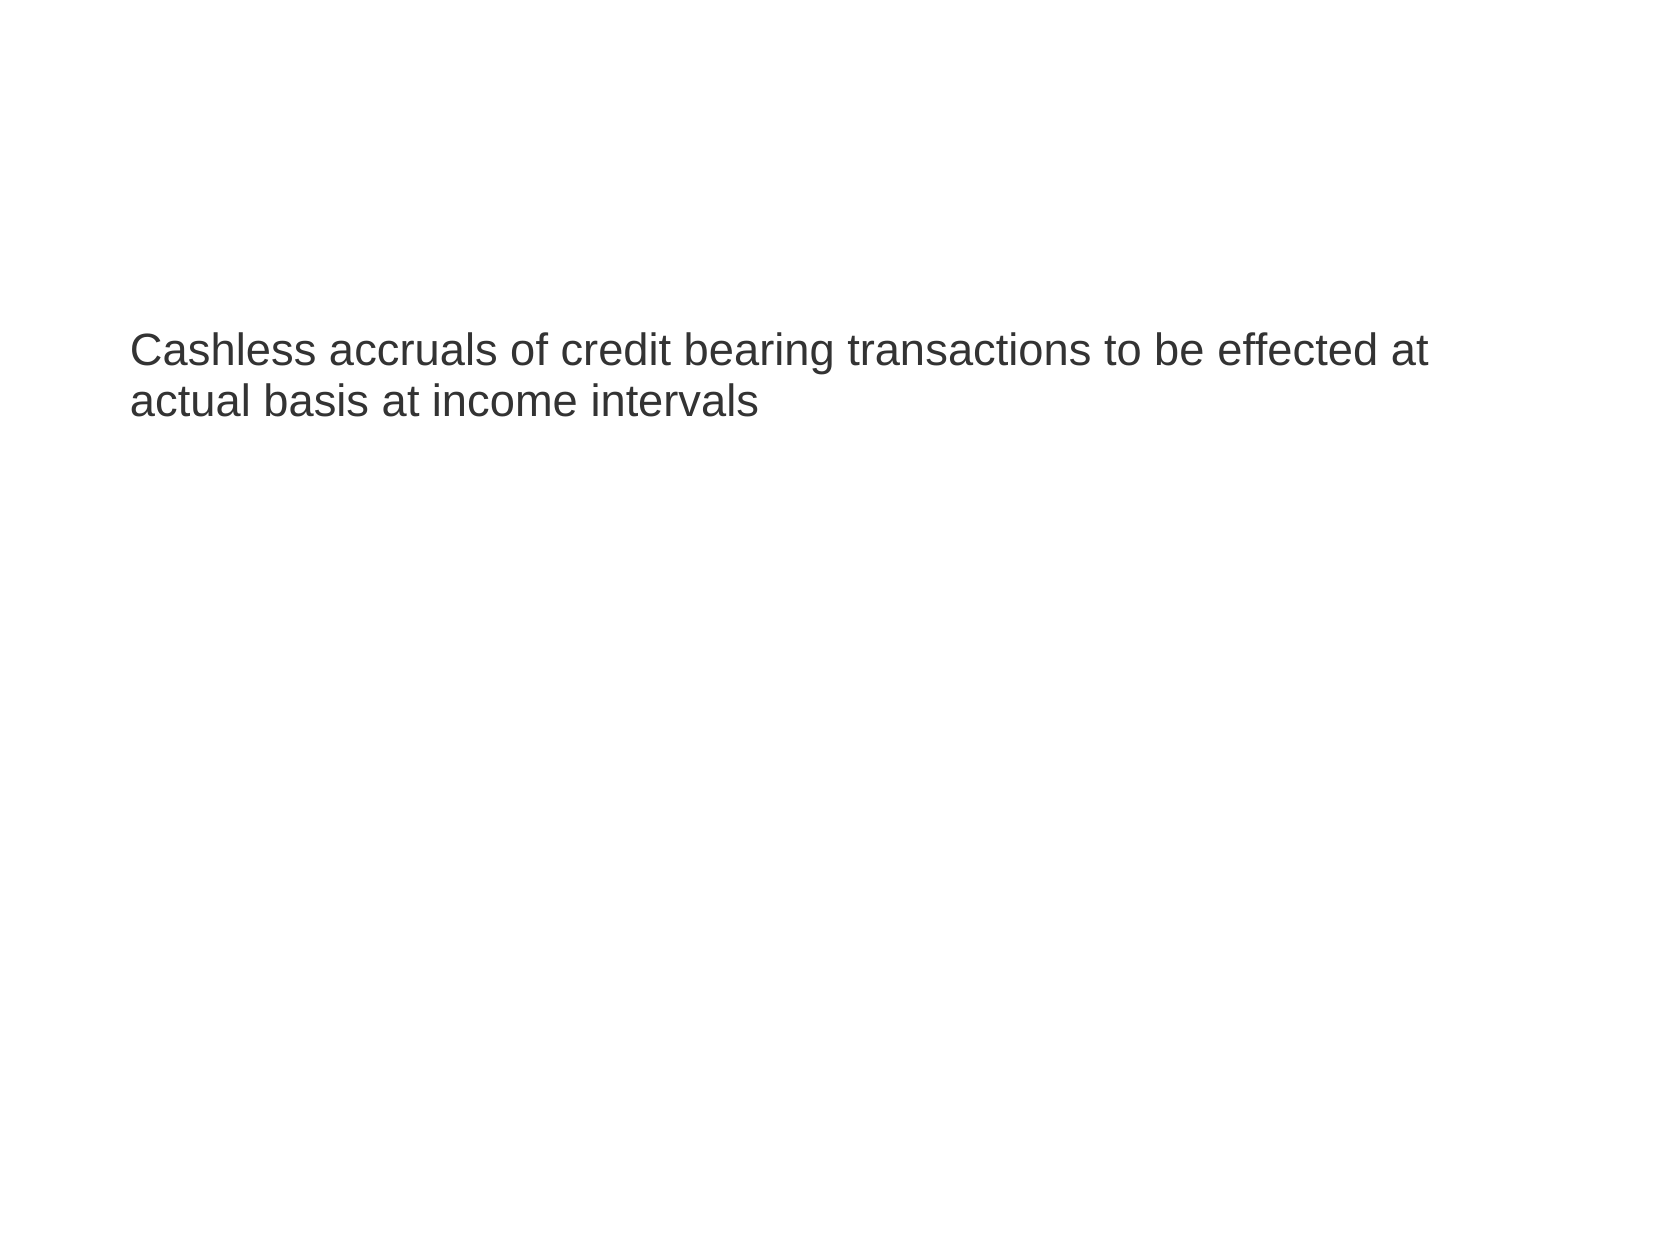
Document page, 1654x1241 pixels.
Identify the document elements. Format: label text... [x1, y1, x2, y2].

list Cashless accruals of credit bearing transactions to be effected at actual basis at income intervals [129, 324, 1489, 975]
